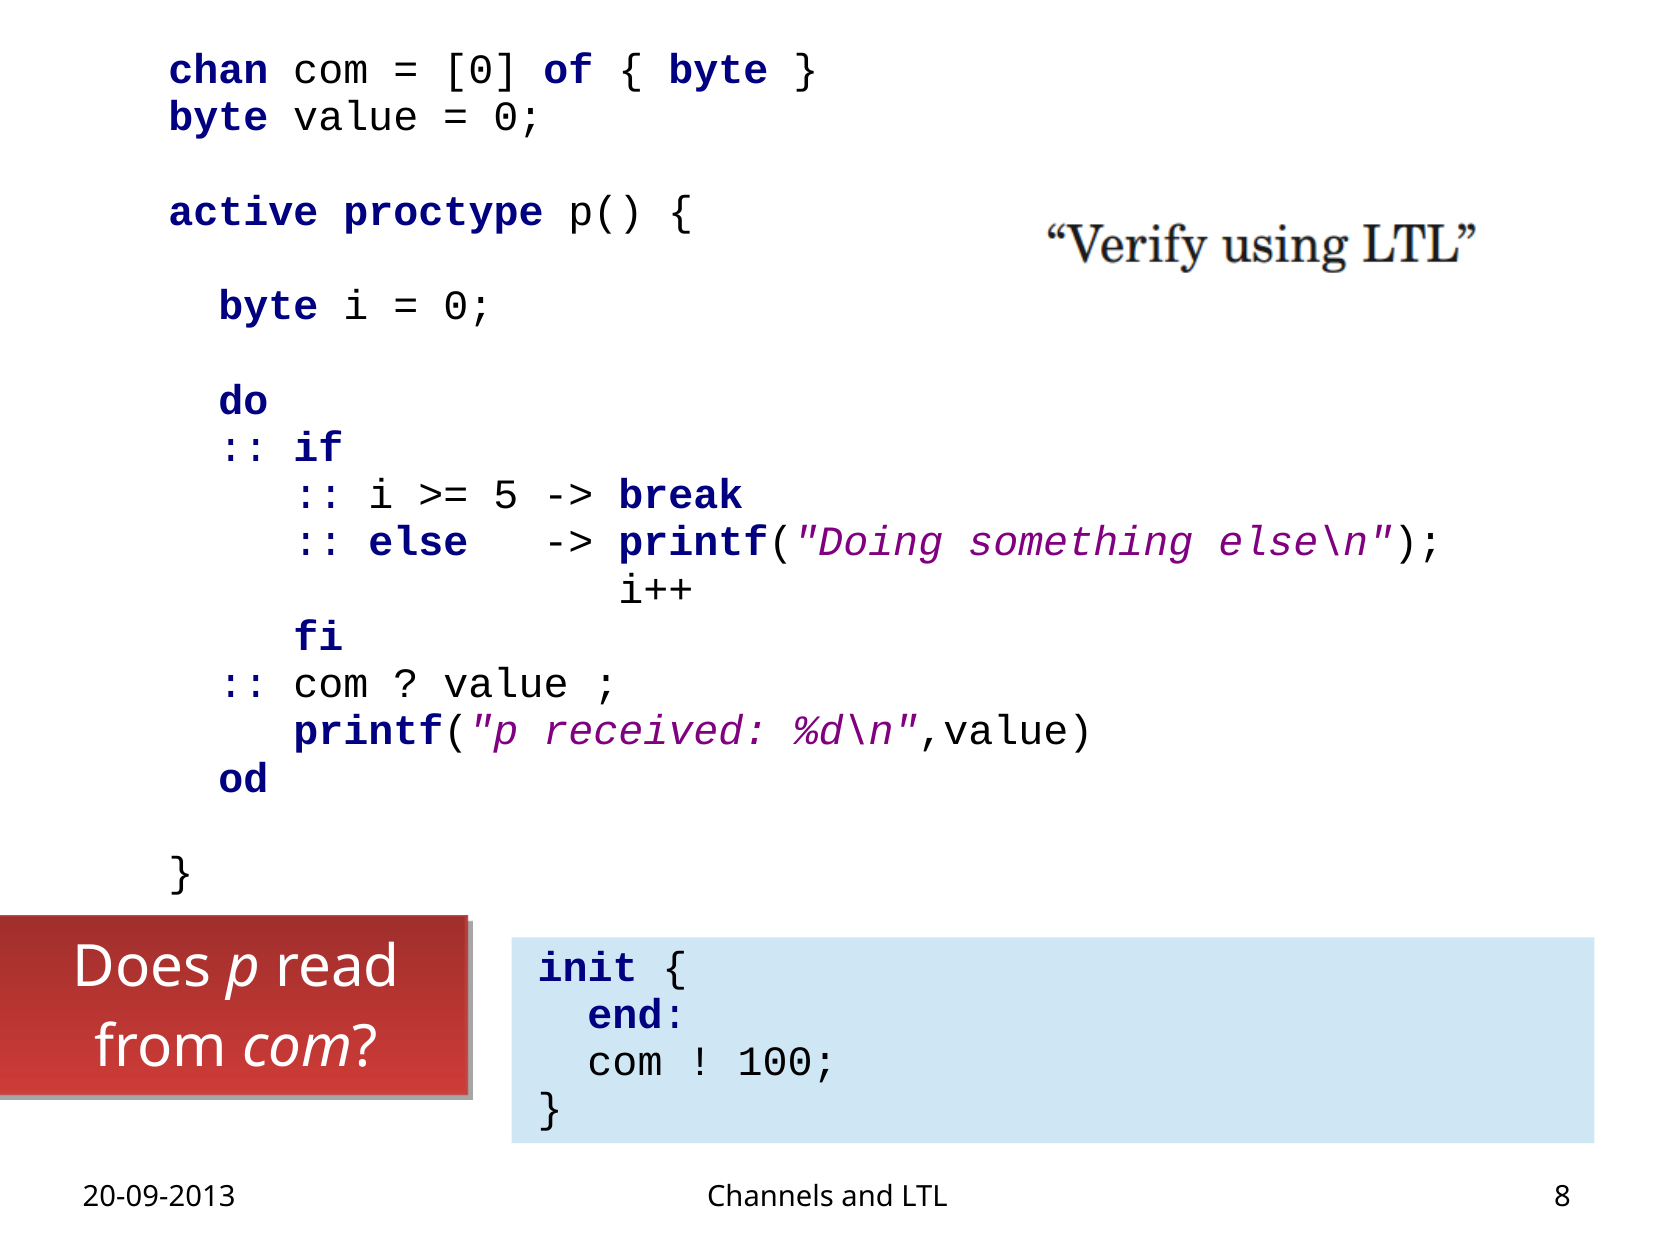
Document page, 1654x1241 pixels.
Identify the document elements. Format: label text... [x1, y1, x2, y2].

title Does p read from com? [0, 915, 153, 1093]
text_box [511, 937, 1595, 1144]
text_box chan com = [0] of { byte } byte value = 0; active proctype p() { byte i = 0; do :: if :: i >= 5 -> break :: else -> printf("Doing something else\n"); i++ fi :: com ? value ; printf("p received: %d\n",value) od } init { end: com ! 100; } [153, 41, 1459, 1143]
picture [1033, 206, 1493, 287]
picture [0, 1093, 153, 1100]
